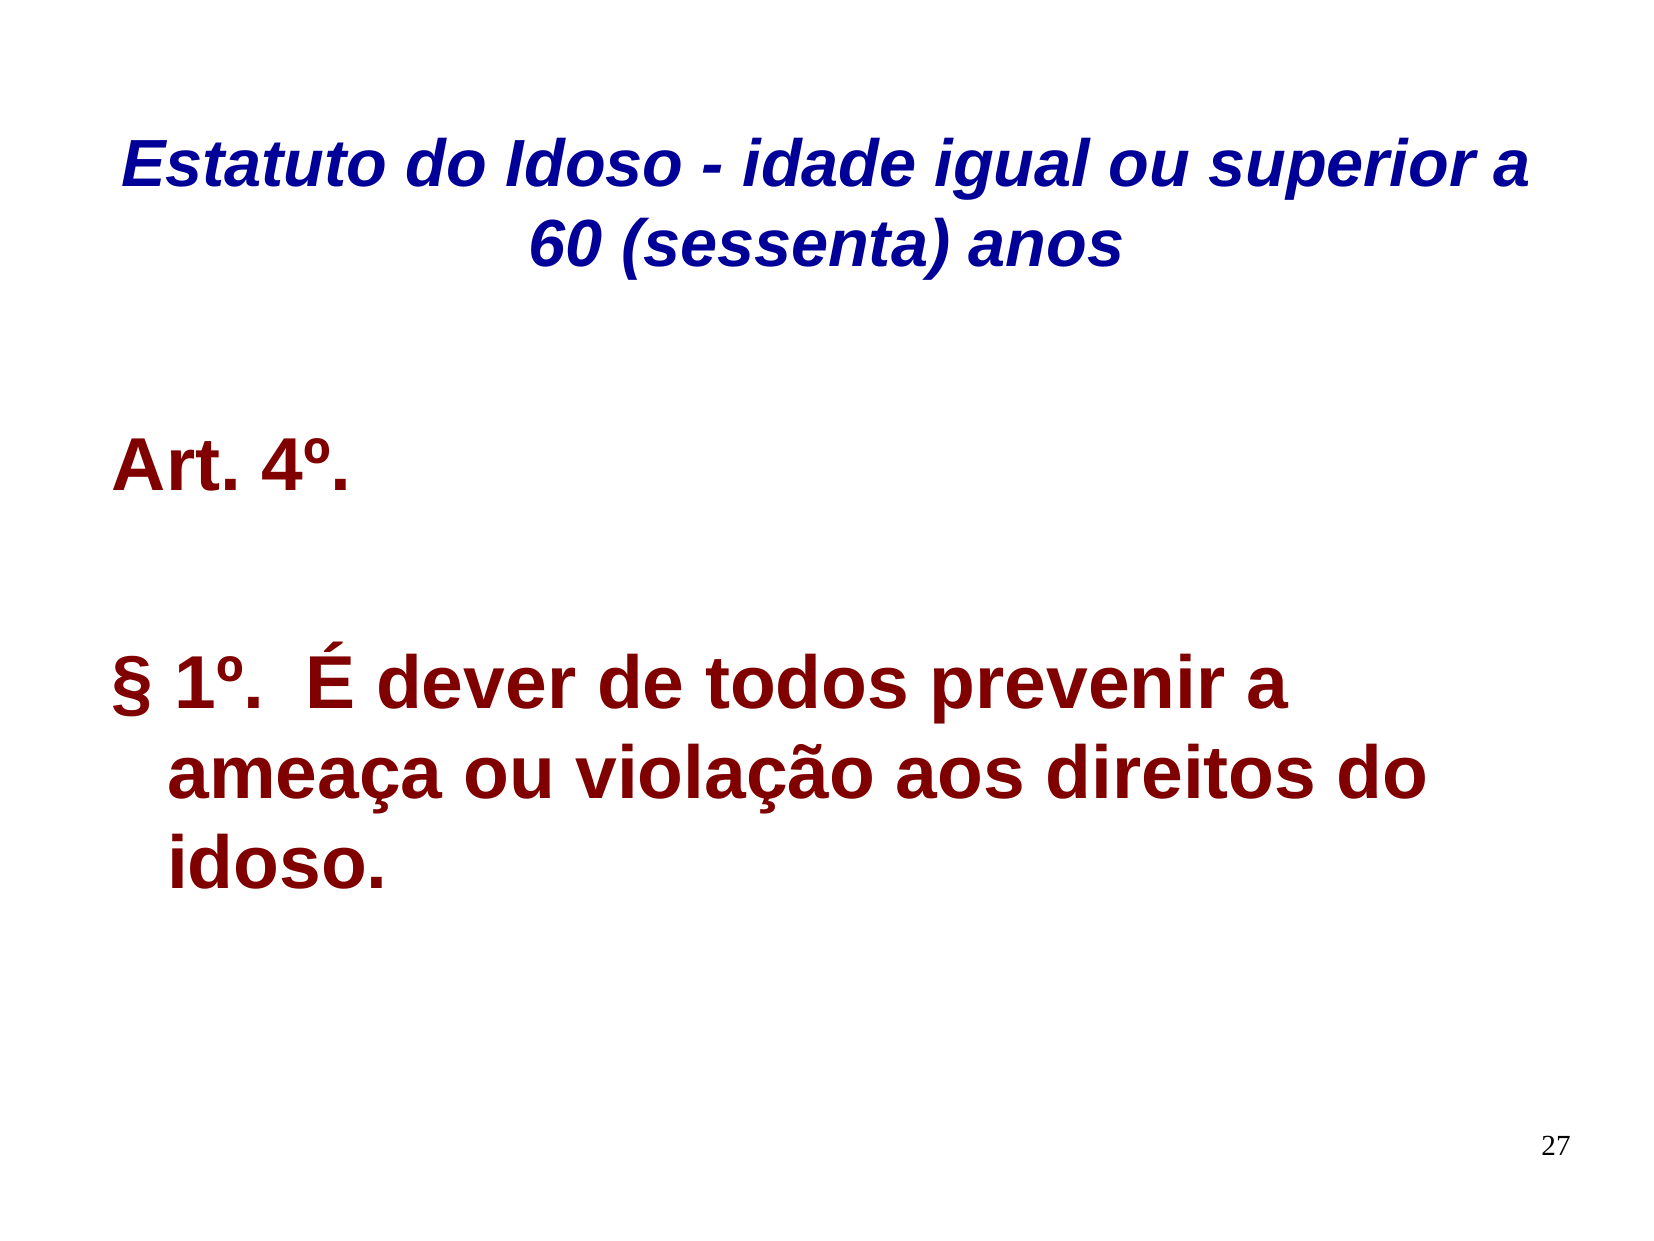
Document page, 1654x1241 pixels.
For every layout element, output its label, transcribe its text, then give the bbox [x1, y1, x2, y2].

title Estatuto do Idoso - idade igual ou superior a 60 (sessenta) anos [82, 96, 1571, 304]
list Art. 4º. § 1º. É dever de todos prevenir a ameaça ou violação aos direitos do idoso. [96, 289, 1516, 1215]
